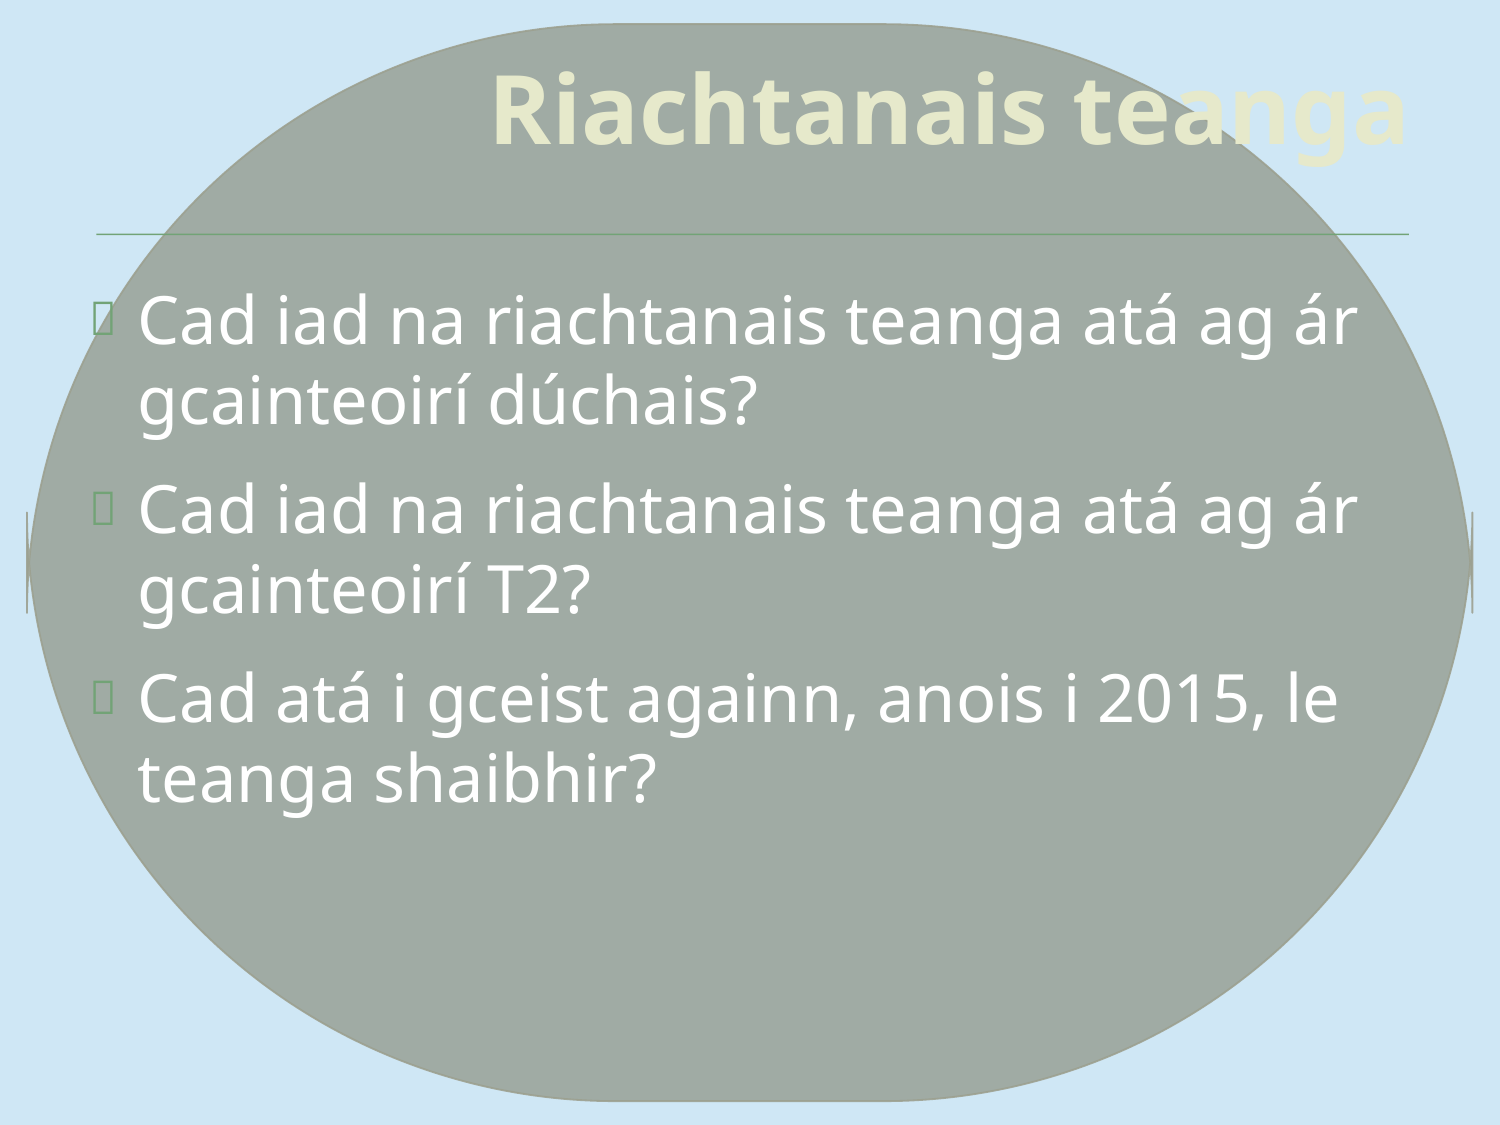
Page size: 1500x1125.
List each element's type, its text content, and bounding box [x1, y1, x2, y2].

title Riachtanais teanga [75, 41, 1425, 230]
list Cad iad na riachtanais teanga atá ag ár gcainteoirí dúchais? Cad iad na riachtanais teanga atá ag ár gcainteoirí T2? Cad atá i gceist againn, anois i 2015, le teanga shaibhir? [75, 270, 1425, 1013]
